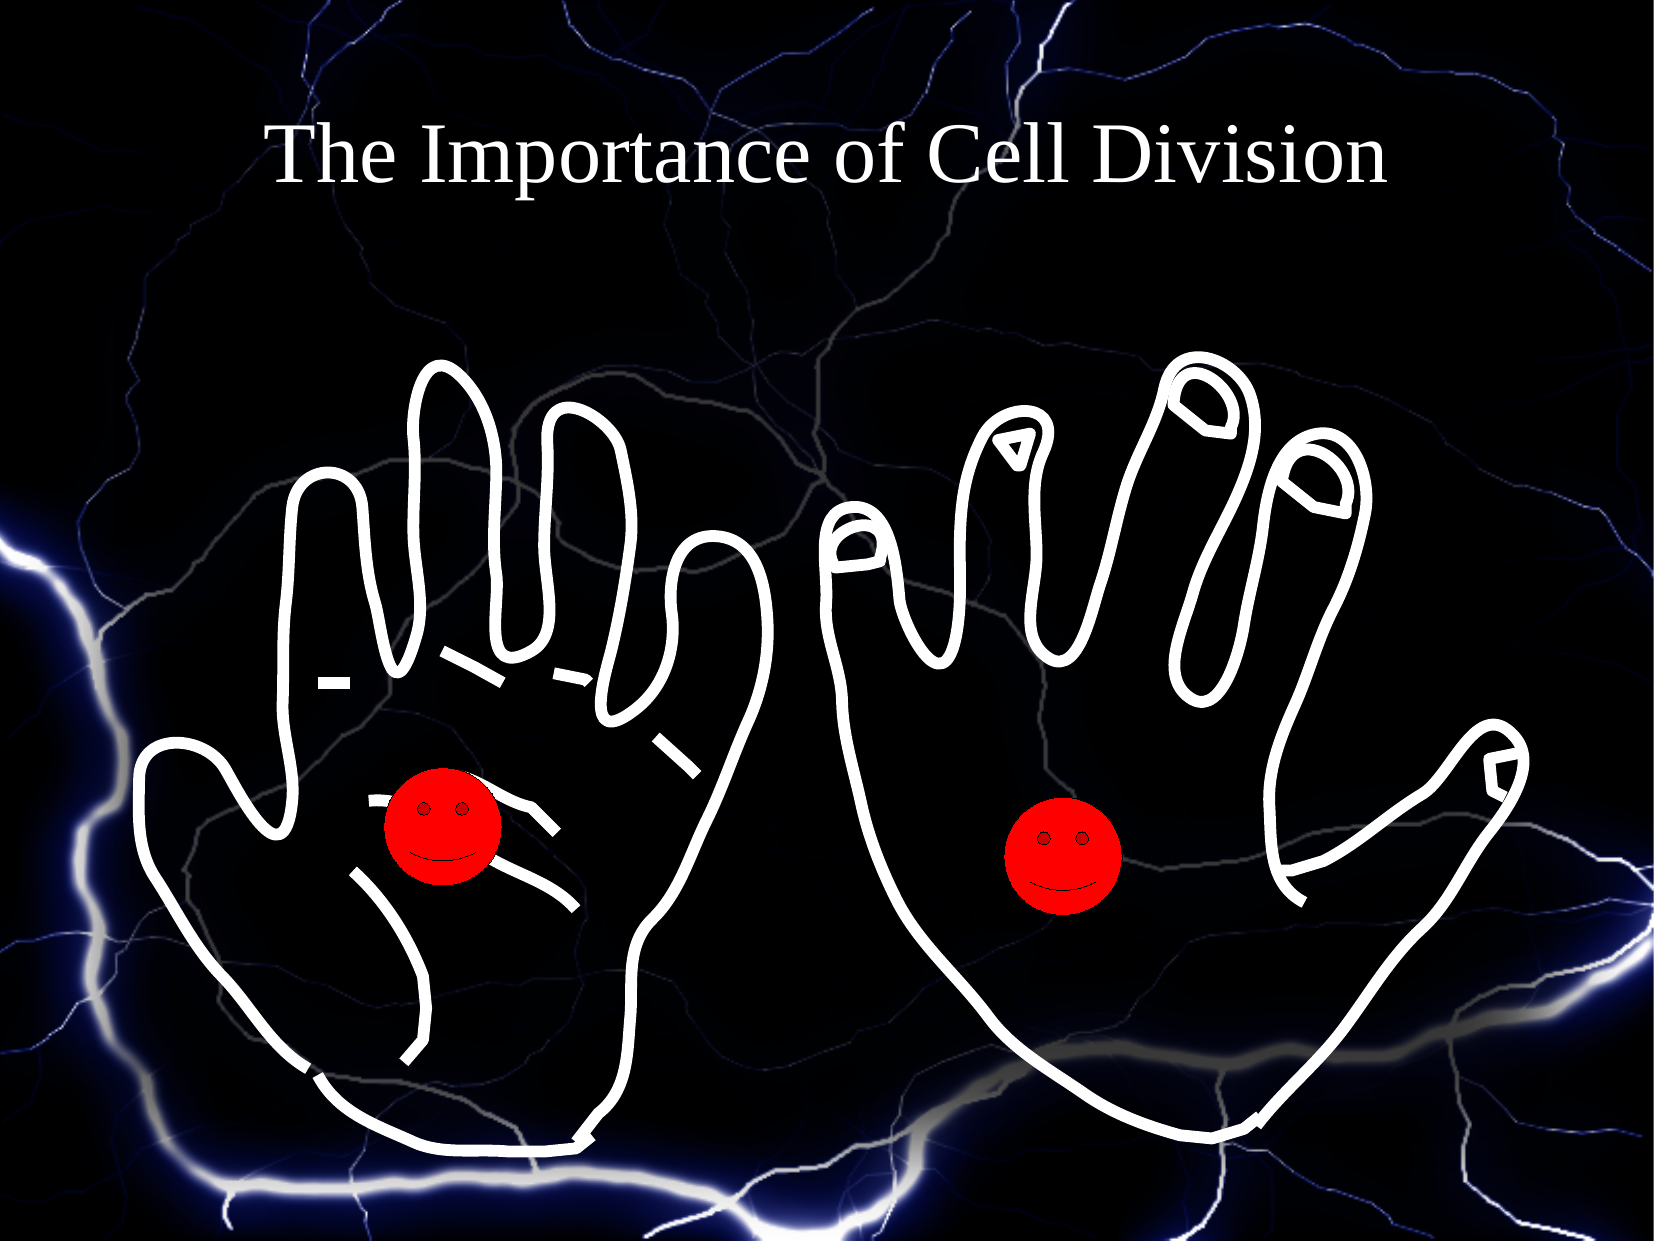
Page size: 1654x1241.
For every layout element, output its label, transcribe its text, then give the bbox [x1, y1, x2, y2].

text_box [383, 767, 503, 886]
text_box [1003, 797, 1123, 916]
title The Importance of Cell Division [82, 57, 1571, 250]
picture [0, 0, 1654, 1241]
